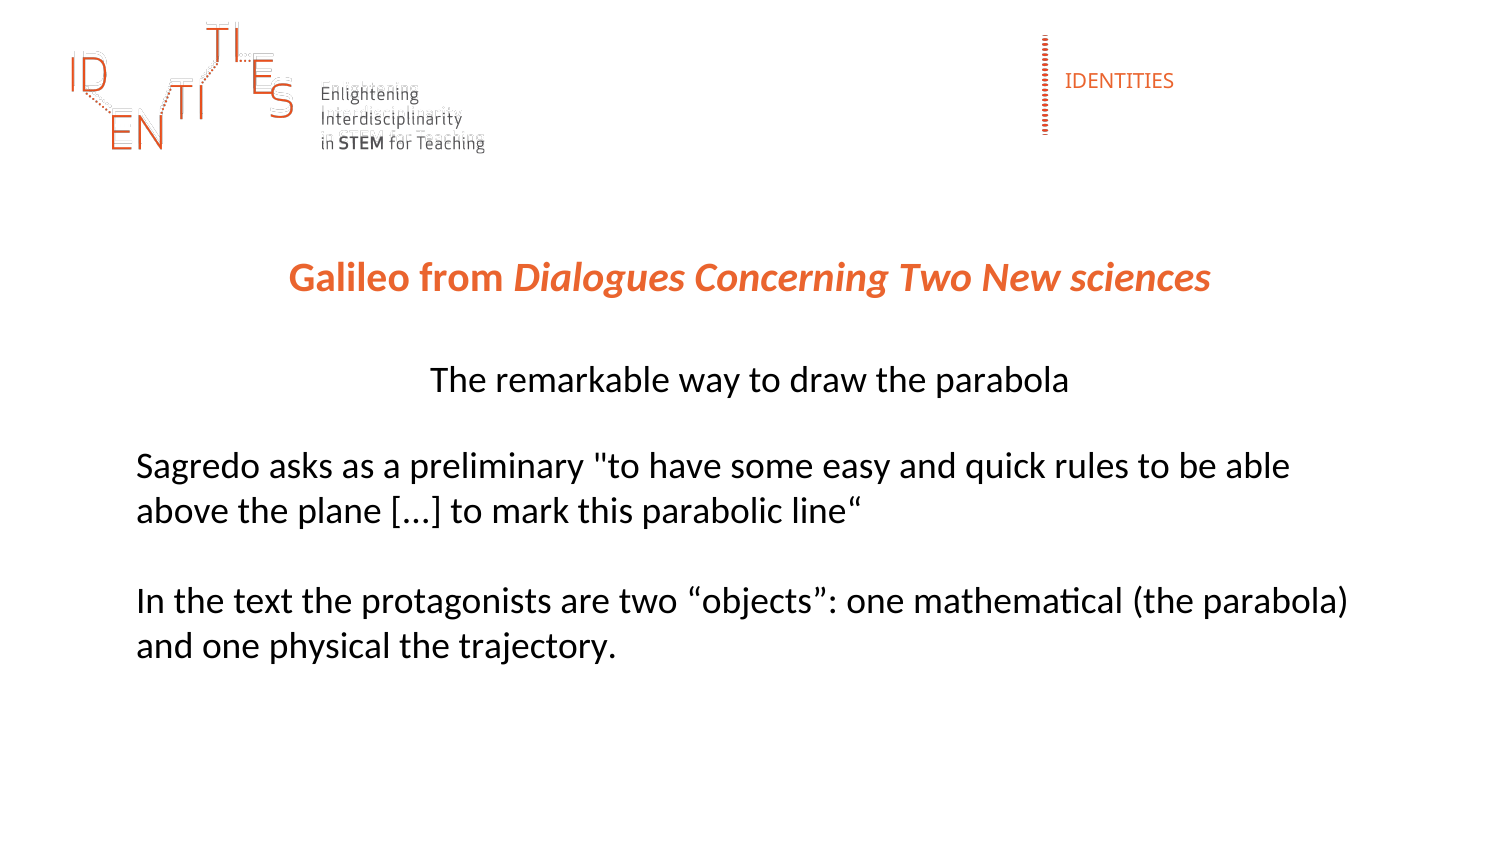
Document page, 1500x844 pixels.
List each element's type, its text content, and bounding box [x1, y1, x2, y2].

text_box The remarkable way to draw the parabola [121, 347, 1379, 408]
text_box IDENTITIES [1050, 60, 1472, 121]
text_box Galileo from Dialogues Concerning Two New sciences [61, 242, 1439, 308]
picture [71, 18, 485, 157]
picture [1042, 35, 1051, 135]
text_box Sagredo asks as a preliminary "to have some easy and quick rules to be able above the plane [...] to mark this parabolic line“ In the text the protagonists are two “objects”: one mathematical (the parabola) and one physical the trajectory. [121, 433, 1379, 677]
